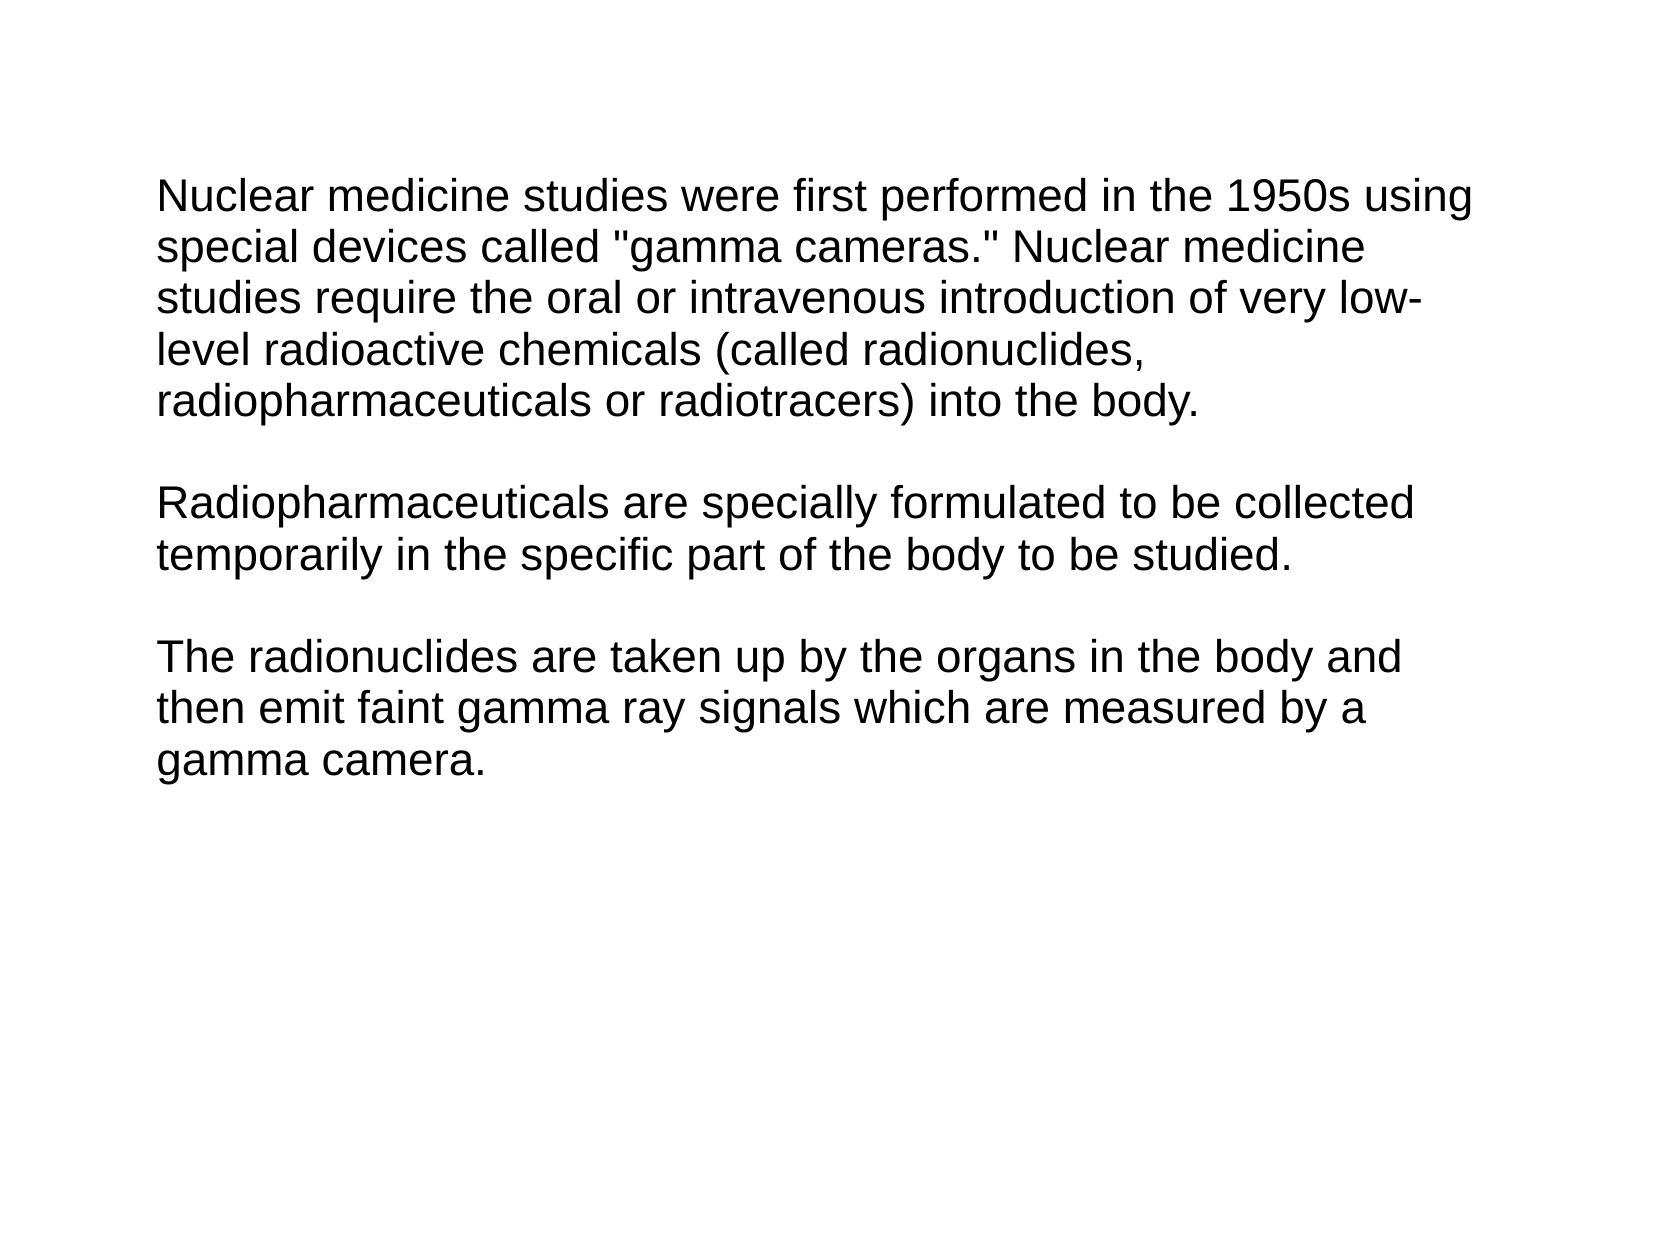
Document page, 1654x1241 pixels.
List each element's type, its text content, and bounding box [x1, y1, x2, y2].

text_box Nuclear medicine studies were first performed in the 1950s using special devices called "gamma cameras." Nuclear medicine studies require the oral or intravenous introduction of very low-level radioactive chemicals (called radionuclides, radiopharmaceuticals or radiotracers) into the body. Radiopharmaceuticals are specially formulated to be collected temporarily in the specific part of the body to be studied. The radionuclides are taken up by the organs in the body and then emit faint gamma ray signals which are measured by a gamma camera. [141, 162, 1520, 877]
